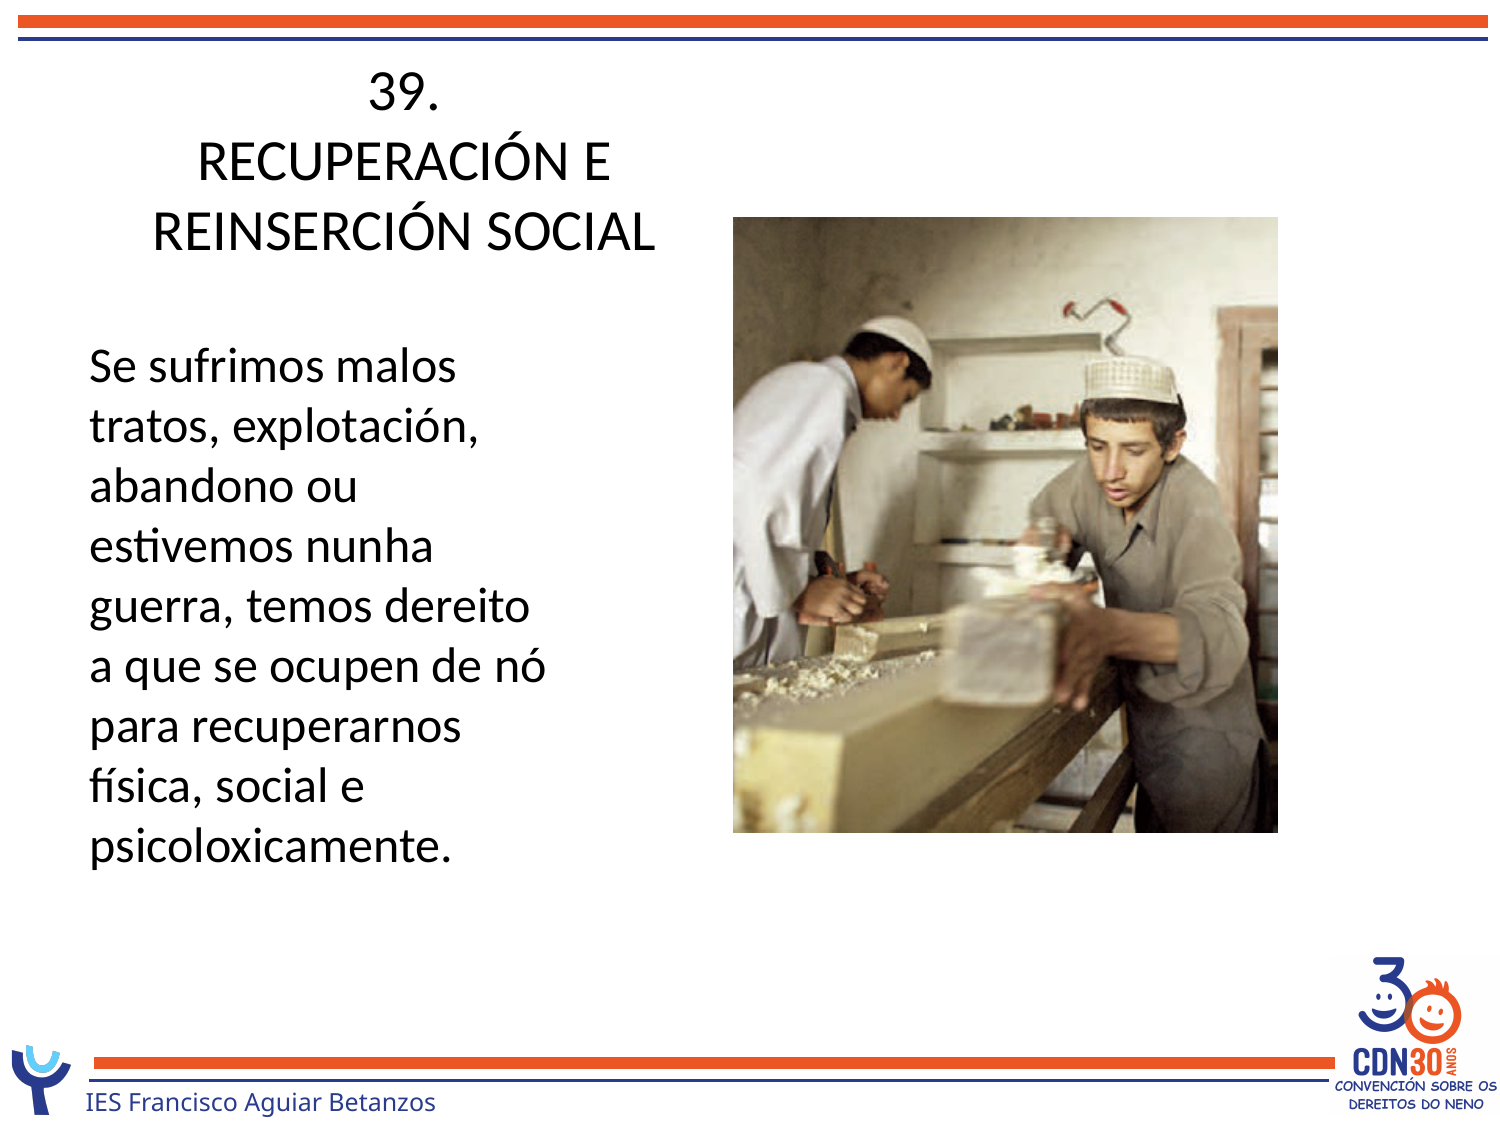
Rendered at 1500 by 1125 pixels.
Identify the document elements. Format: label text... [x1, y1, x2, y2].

list Se sufrimos malos tratos, explotación, abandono ou estivemos nunha guerra, temos dereito a que se ocupen de nó para recuperarnos física, social e psicoloxicamente. [75, 235, 569, 1005]
picture [1330, 956, 1500, 1115]
picture [11, 1045, 71, 1115]
title 39. RECUPERACIÓN E REINSERCIÓN SOCIAL [75, 44, 734, 236]
picture [733, 217, 1278, 833]
